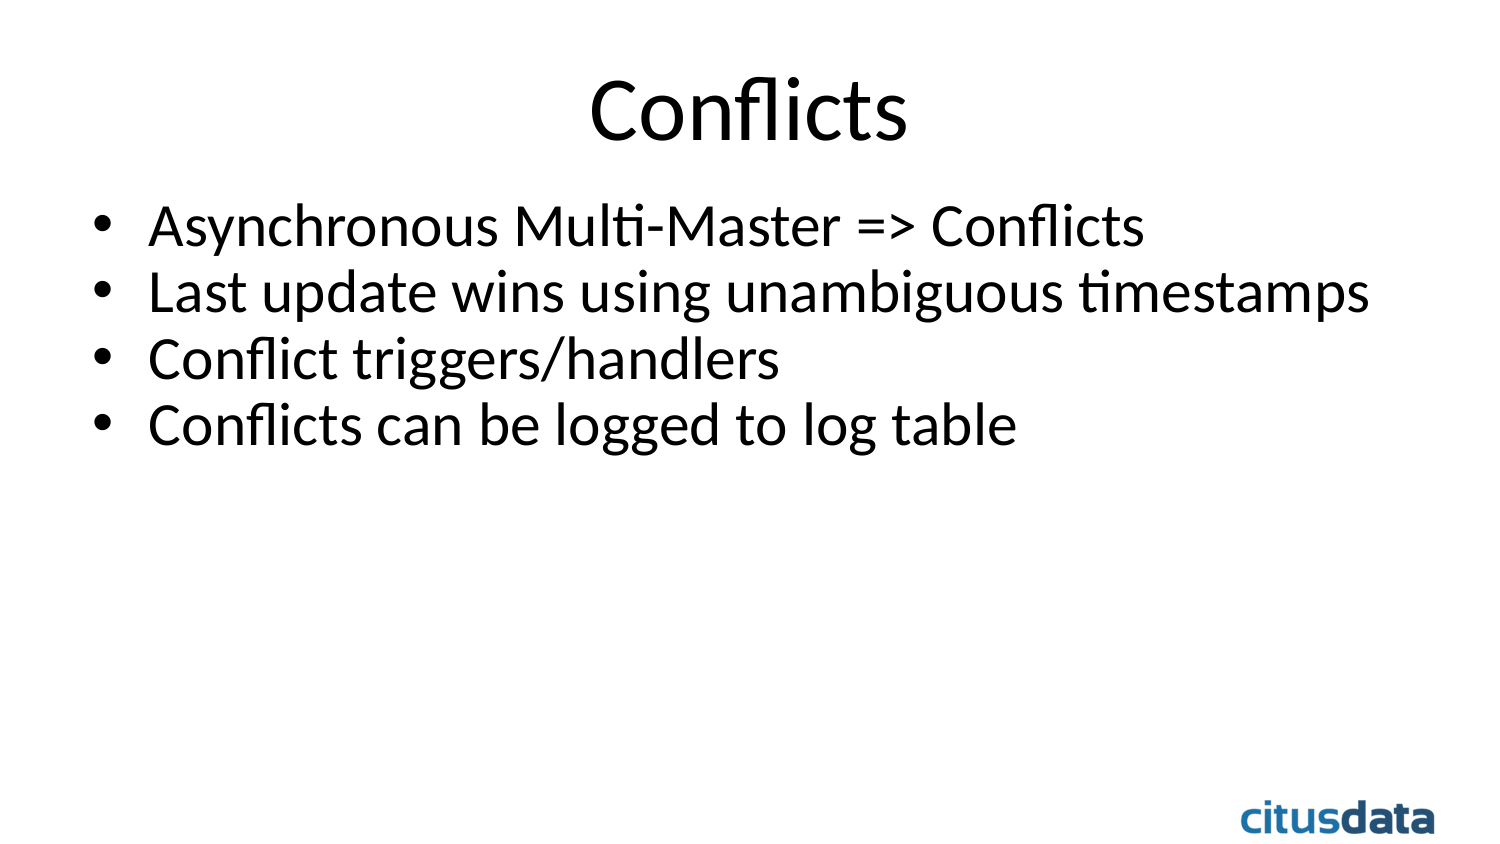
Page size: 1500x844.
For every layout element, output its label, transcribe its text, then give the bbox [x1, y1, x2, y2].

list Asynchronous Multi-Master => Conflicts Last update wins using unambiguous timestamps Conflict triggers/handlers Conflicts can be logged to log table [77, 185, 1428, 743]
picture [1237, 795, 1439, 837]
list [75, 196, 1426, 754]
title [75, 33, 1426, 175]
